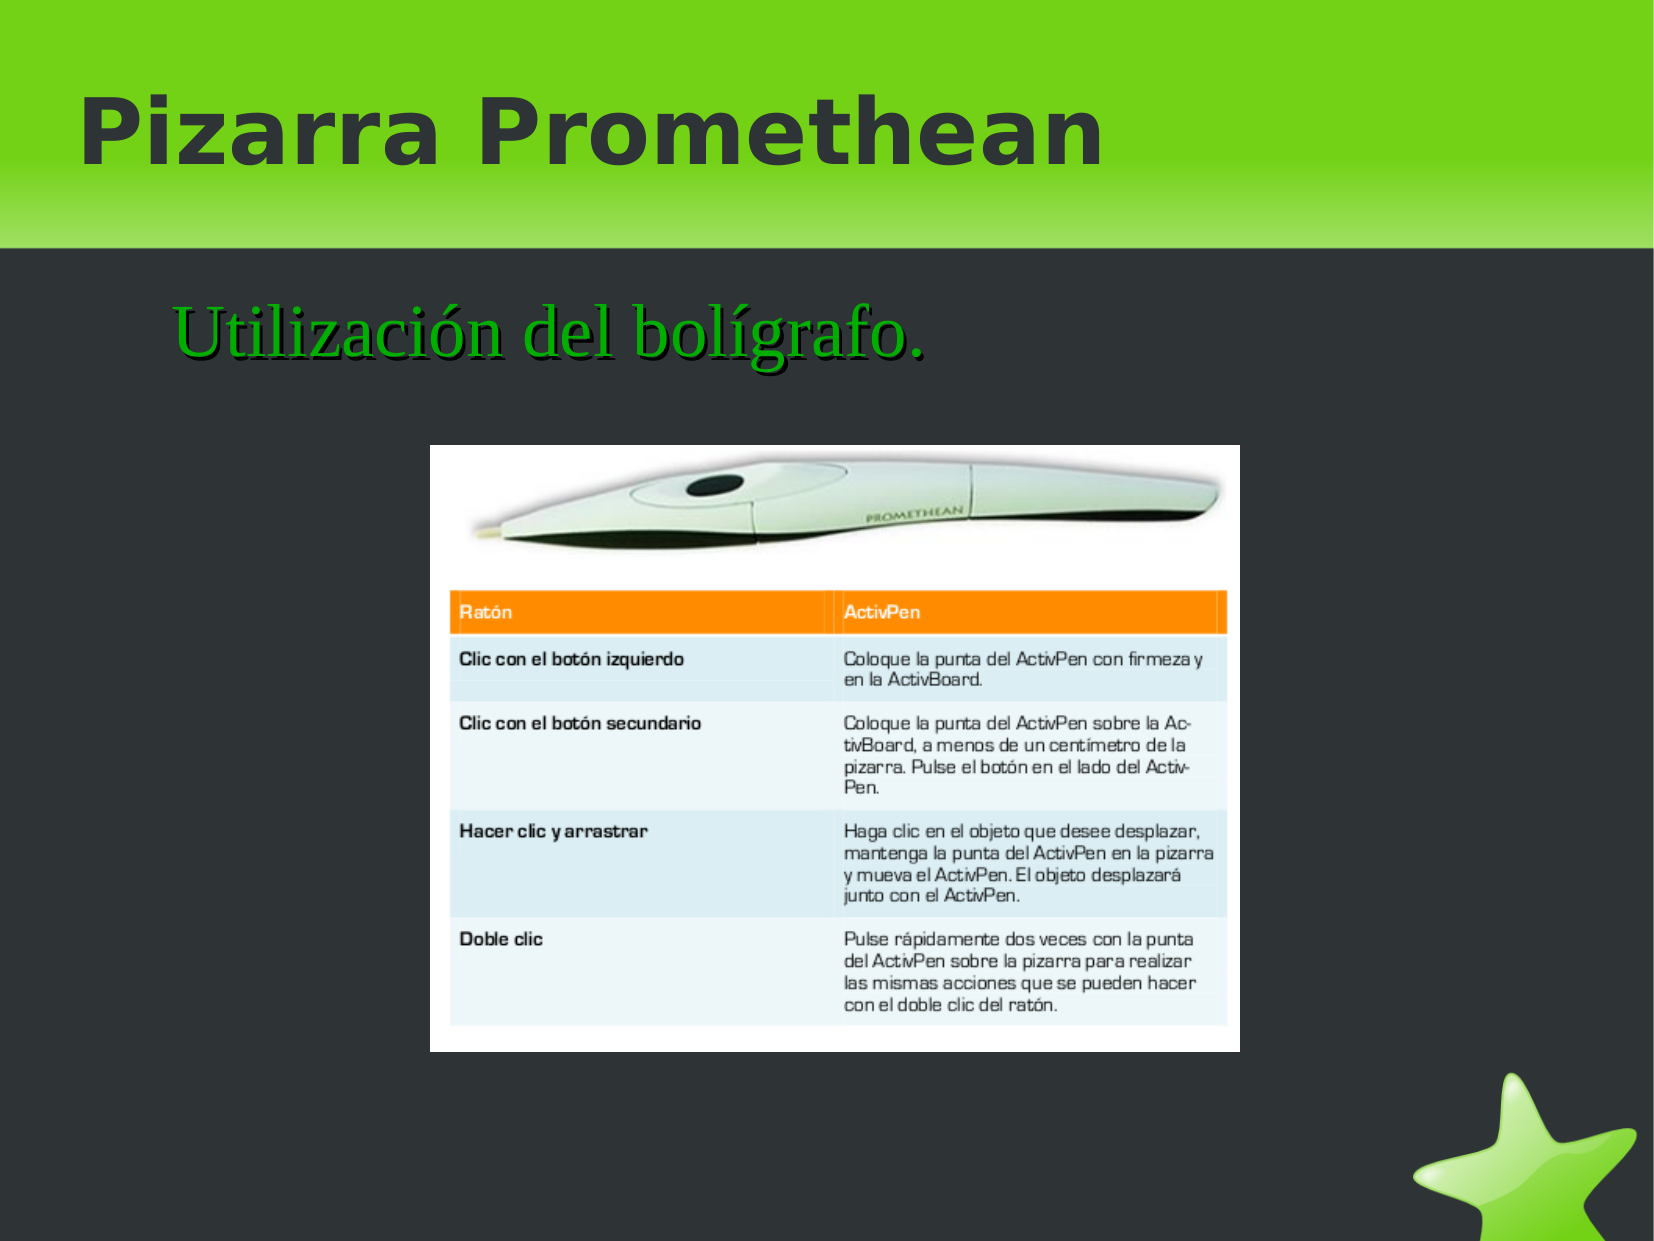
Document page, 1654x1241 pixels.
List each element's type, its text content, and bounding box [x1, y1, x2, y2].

title Pizarra Promethean [76, 36, 1565, 229]
picture [0, 0, 1654, 1241]
list Utilización del bolígrafo. [82, 290, 1571, 1094]
